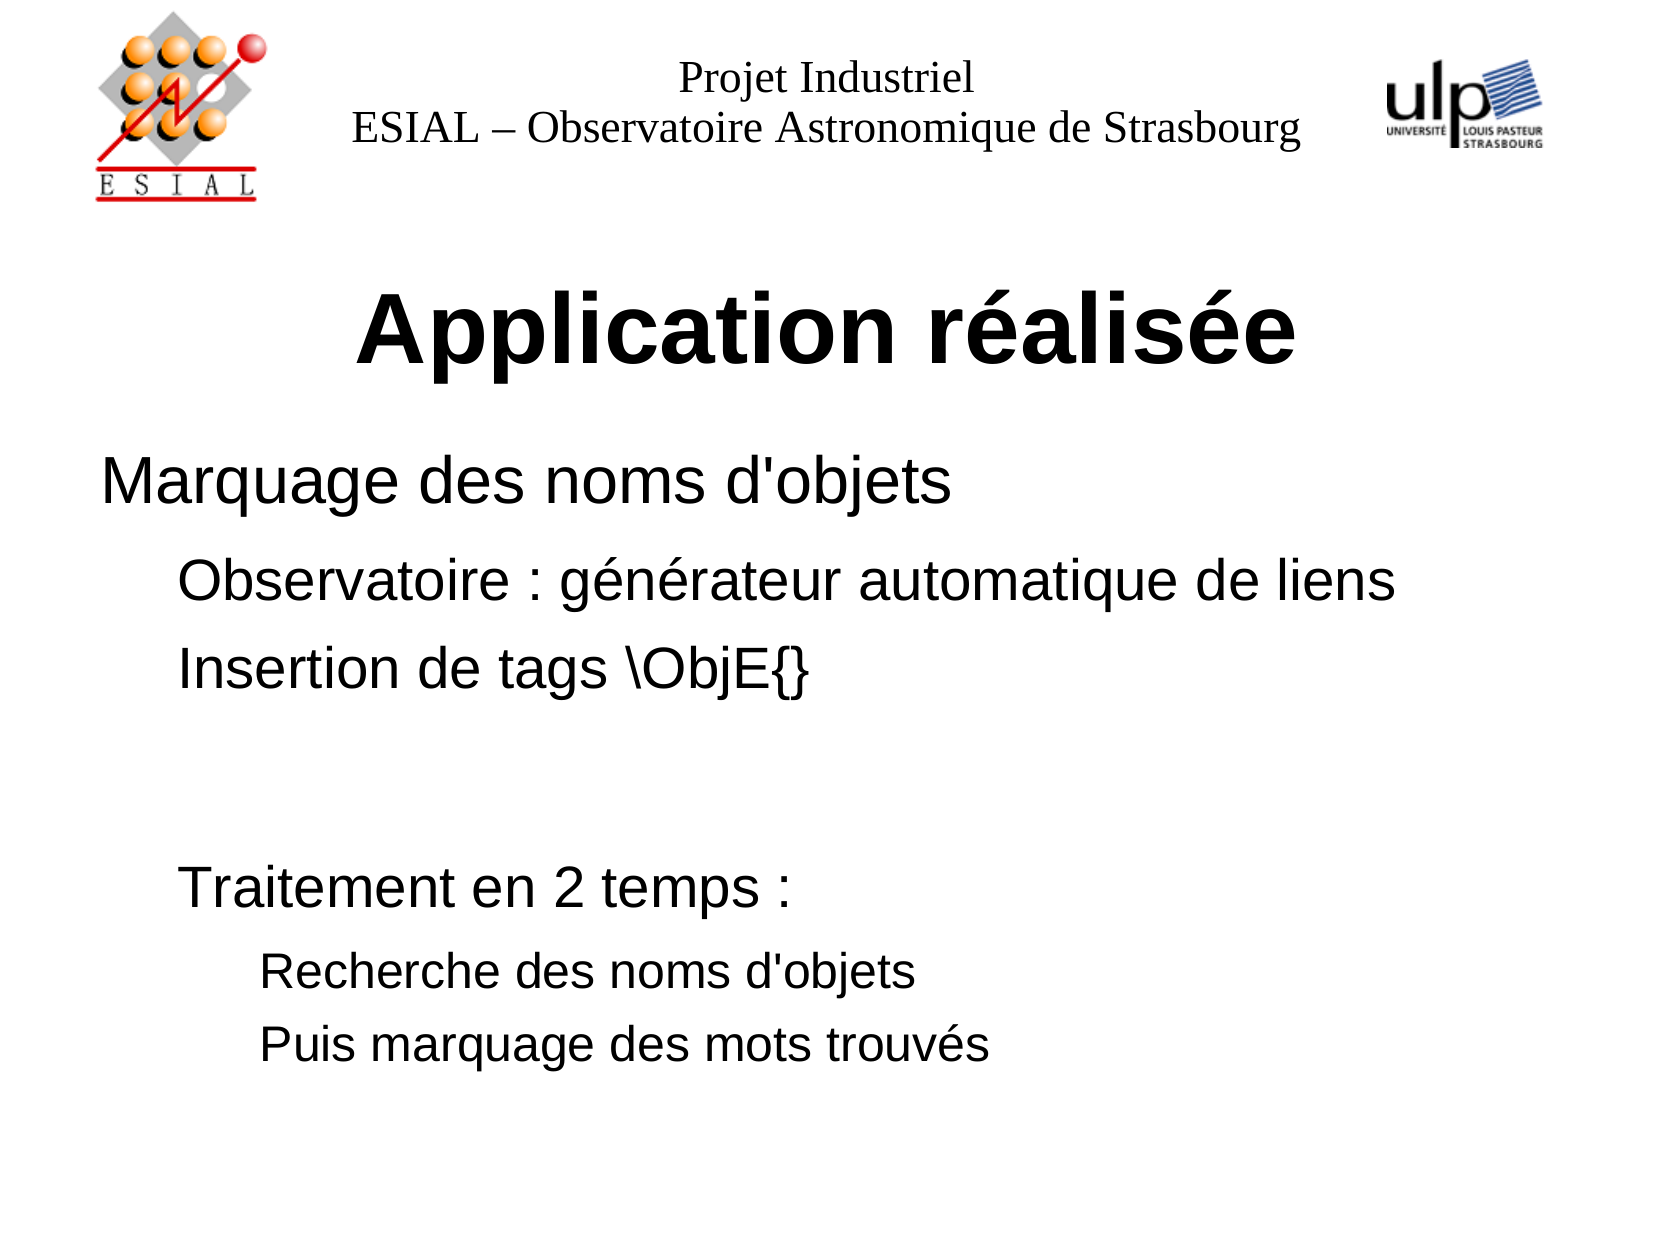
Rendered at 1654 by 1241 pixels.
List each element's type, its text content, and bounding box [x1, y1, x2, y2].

list Marquage des noms d'objets Observatoire : générateur automatique de liens Insertion de tags \ObjE{} Traitement en 2 temps : Recherche des noms d'objets Puis marquage des mots trouvés [82, 442, 1571, 1123]
picture [88, 6, 273, 49]
title Projet Industriel ESIAL – Observatoire Astronomique de Strasbourg [82, 49, 1571, 257]
text_box Application réalisée [265, 265, 1388, 414]
